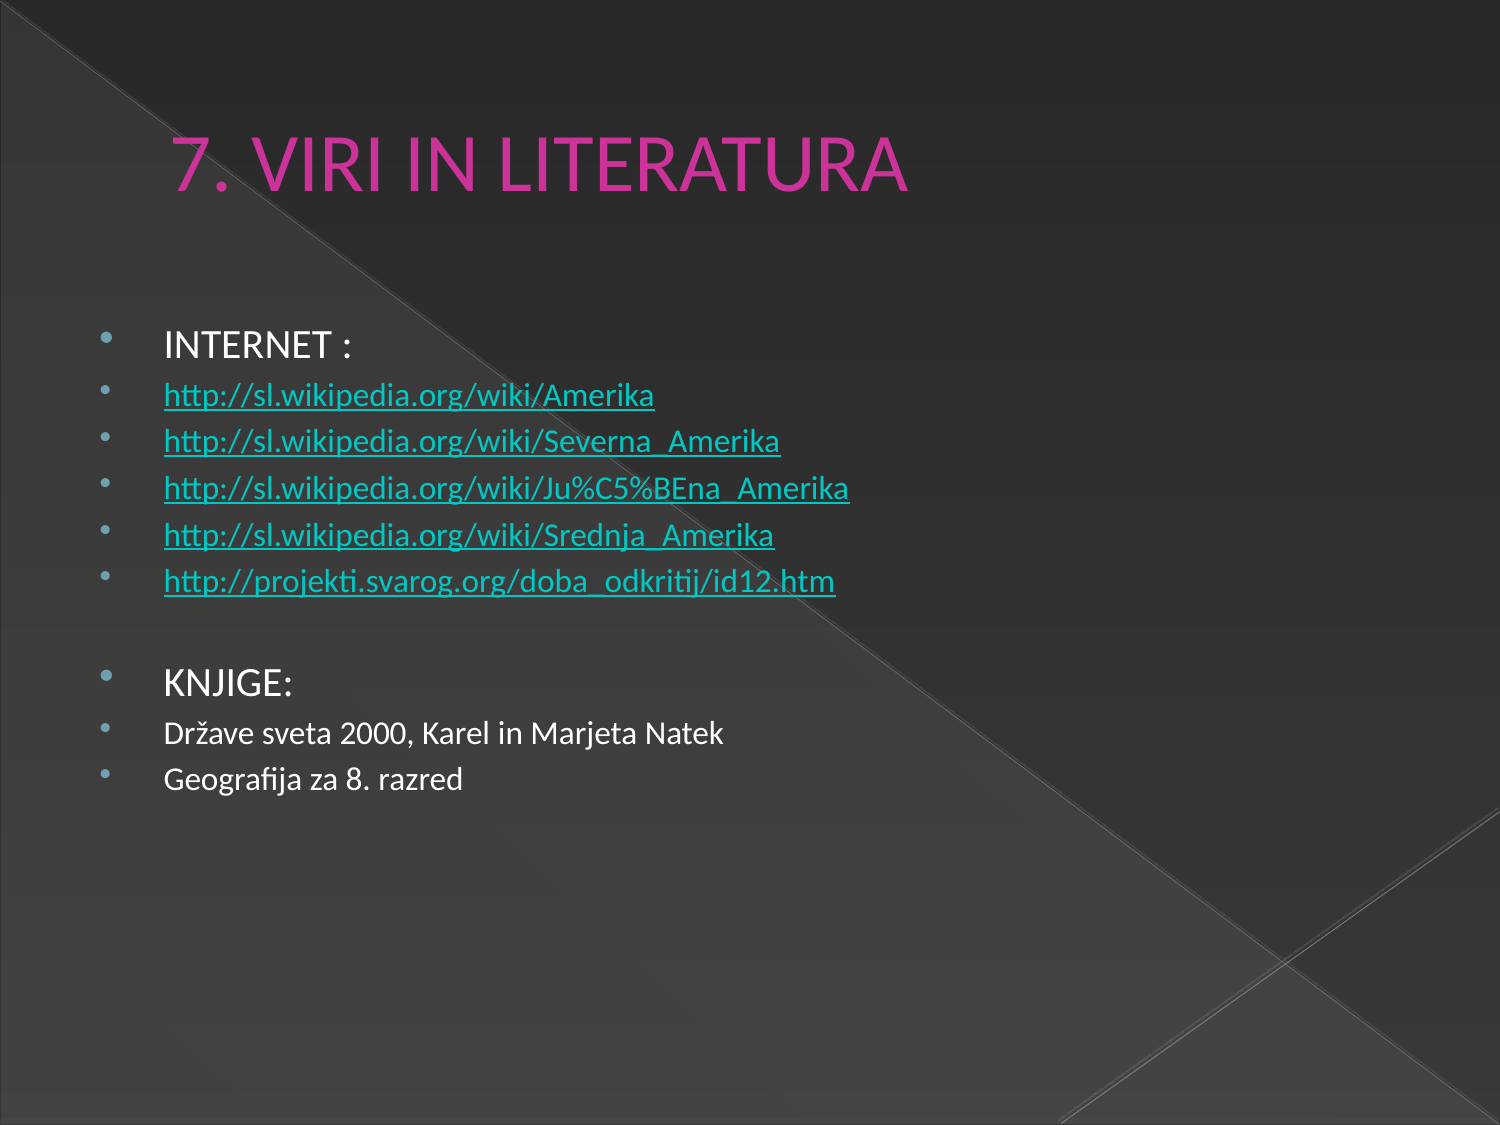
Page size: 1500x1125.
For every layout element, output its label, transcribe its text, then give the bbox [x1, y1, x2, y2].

title 7. VIRI IN LITERATURA [75, 43, 1425, 274]
list INTERNET : http://sl.wikipedia.org/wiki/Amerika http://sl.wikipedia.org/wiki/Severna_Amerika http://sl.wikipedia.org/wiki/Ju%C5%BEna_Amerika http://sl.wikipedia.org/wiki/Srednja_Amerika http://projekti.svarog.org/doba_odkritij/id12.htm KNJIGE: Države sveta 2000, Karel in Marjeta Natek Geografija za 8. razred [75, 308, 1425, 1059]
